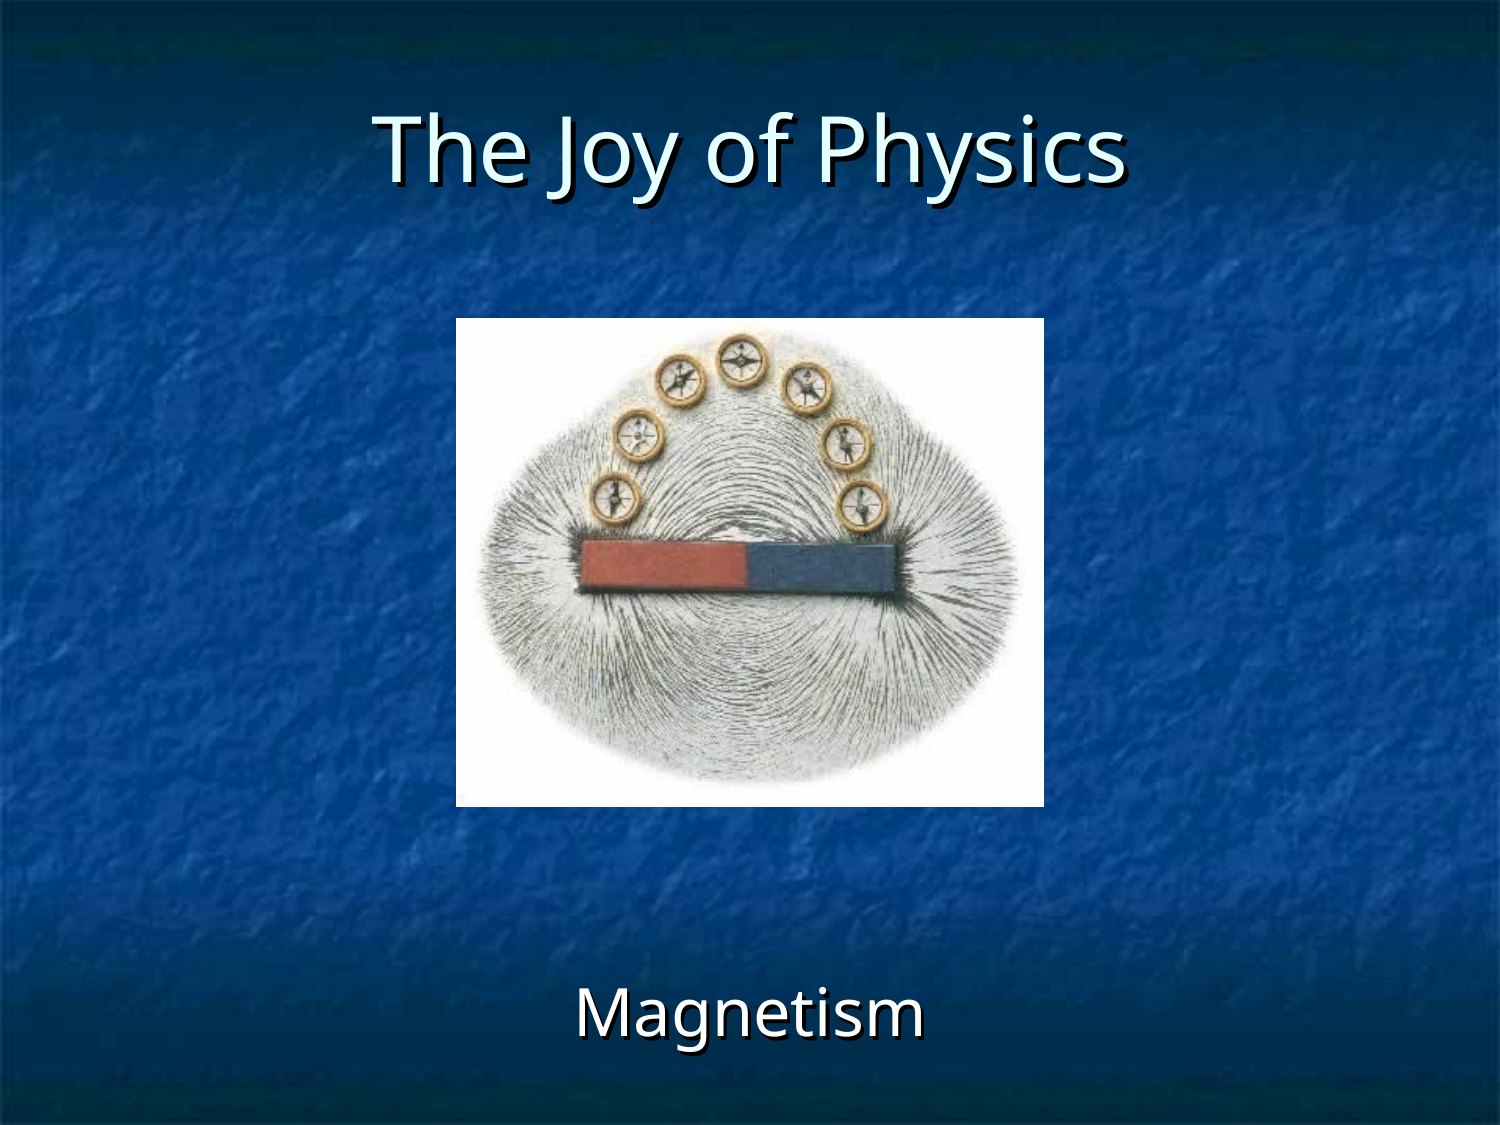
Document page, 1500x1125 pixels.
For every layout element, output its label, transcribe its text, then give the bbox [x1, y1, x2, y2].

picture [0, 0, 1500, 1125]
subtitle Magnetism [225, 962, 1276, 1088]
title The Joy of Physics [112, 24, 1388, 267]
